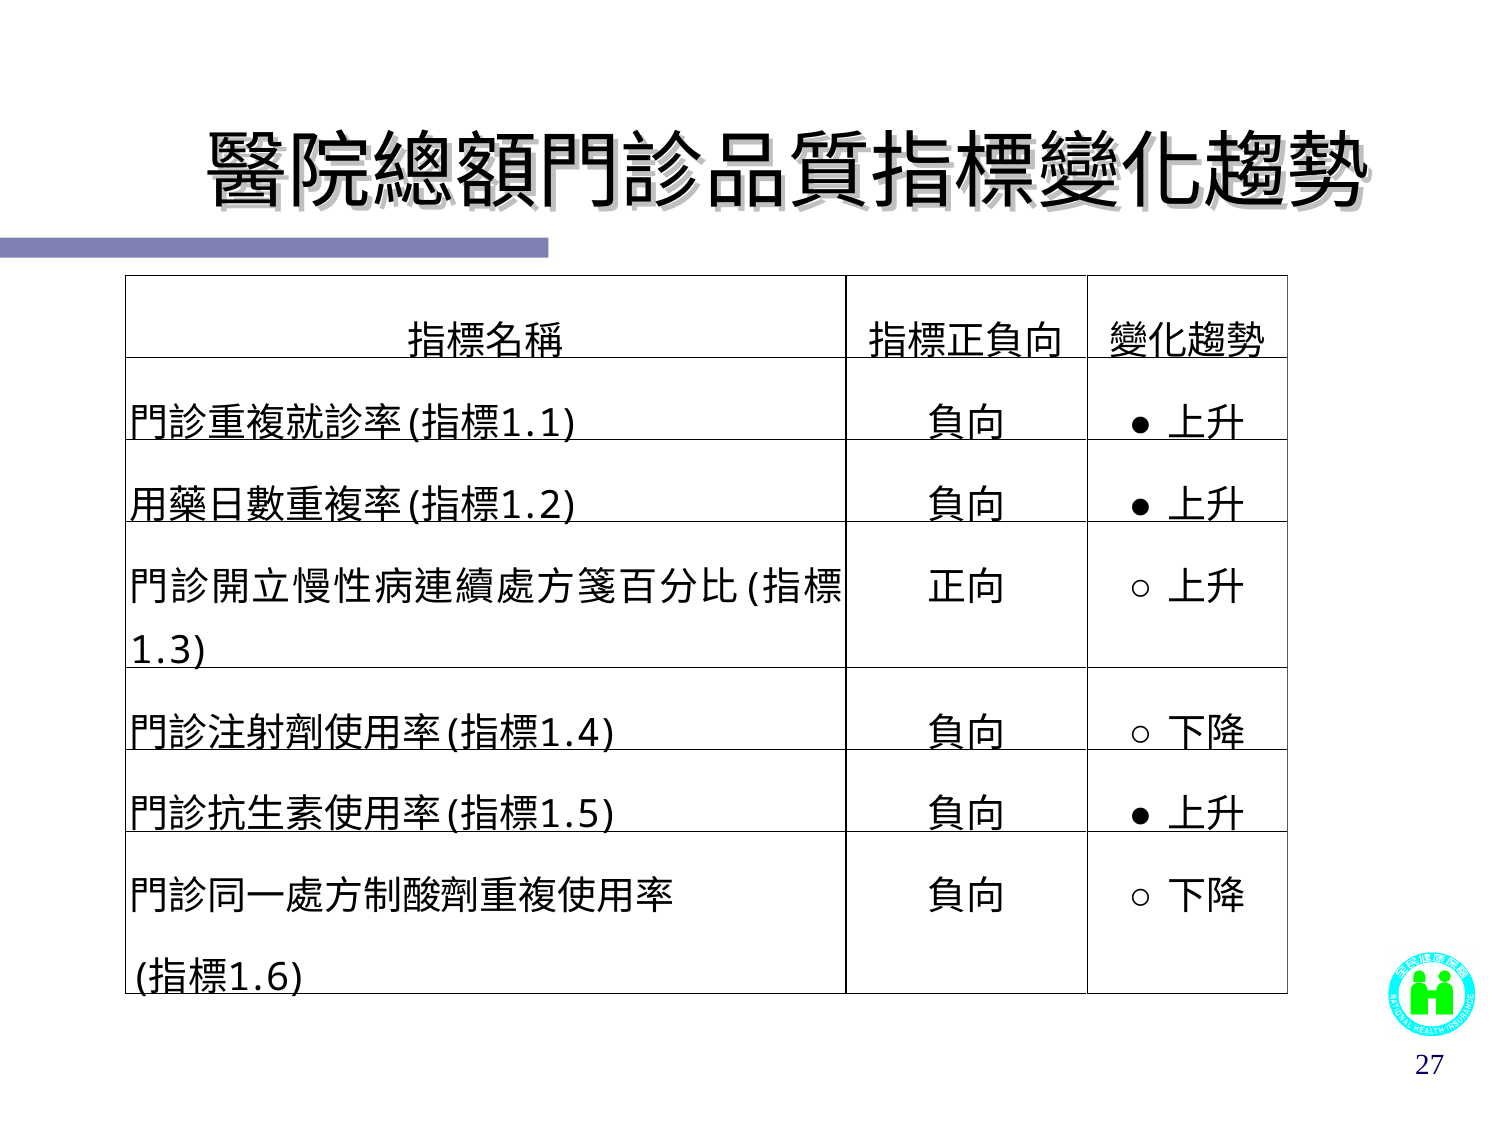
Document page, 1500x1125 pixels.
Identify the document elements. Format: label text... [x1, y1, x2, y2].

text_box [1400, 1037, 1476, 1125]
title 醫院總額門診品質指標變化趨勢 [150, 37, 1426, 225]
chart [125, 275, 1288, 1045]
